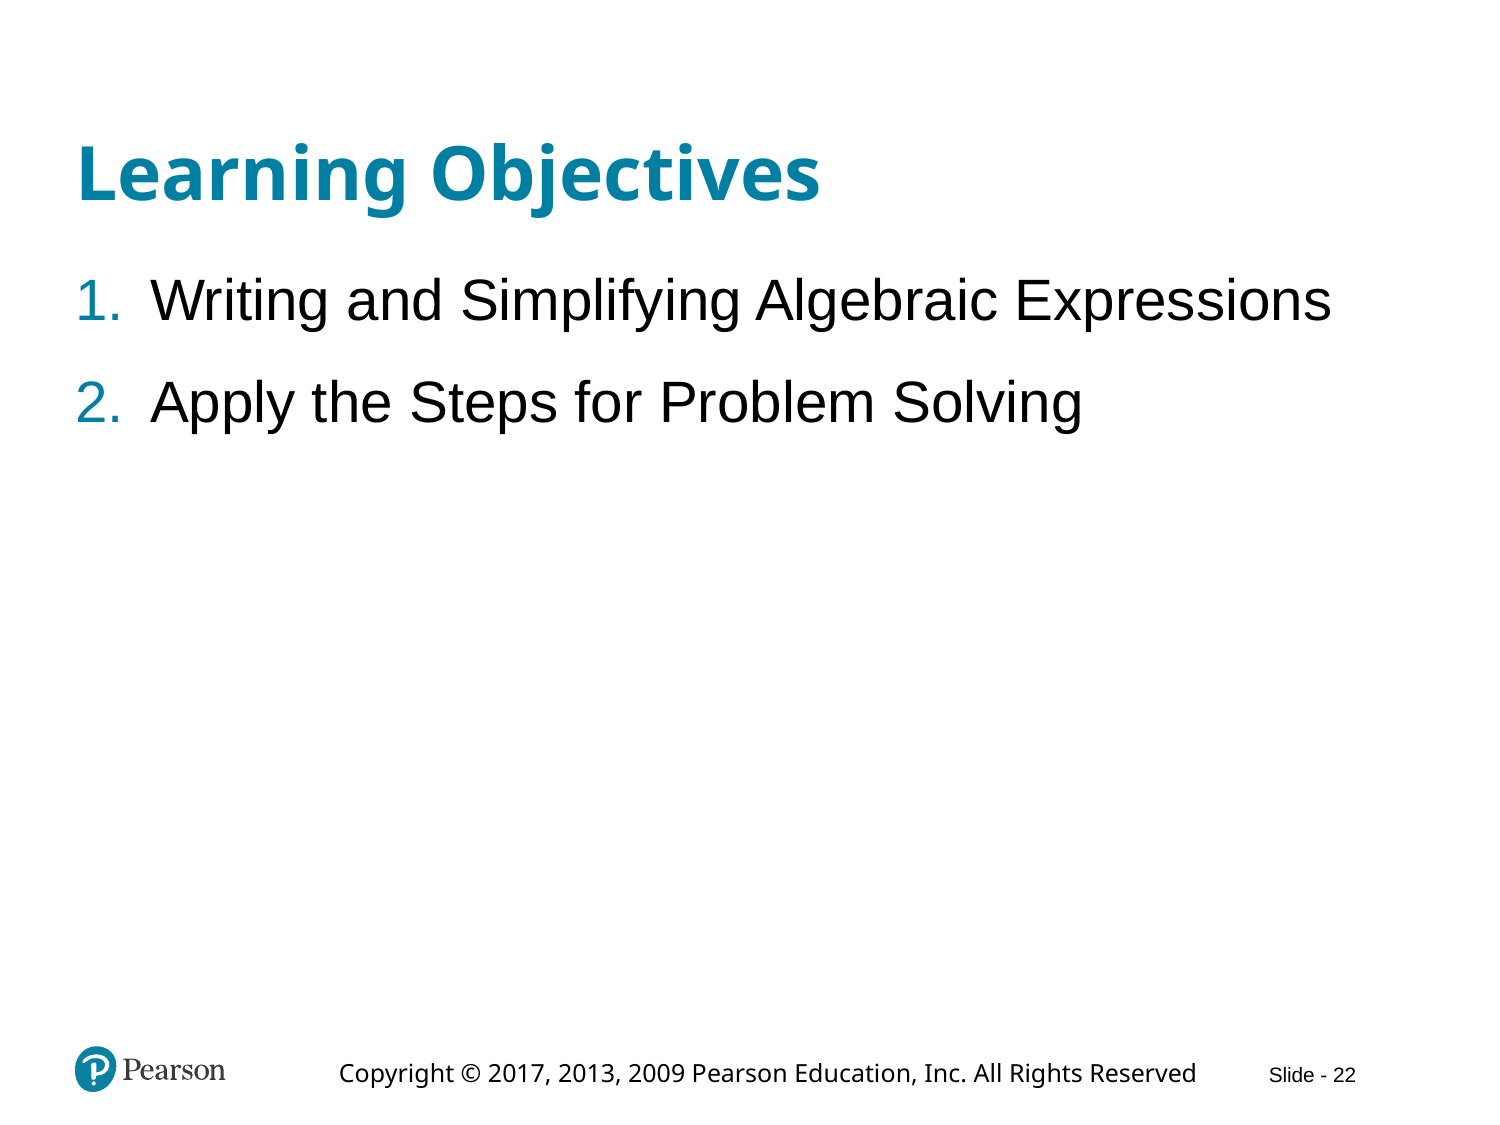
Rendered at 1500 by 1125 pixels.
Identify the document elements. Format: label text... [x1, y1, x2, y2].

title Learning Objectives [75, 35, 1425, 216]
list Writing and Simplifying Algebraic Expressions Apply the Steps for Problem Solving [75, 262, 1425, 475]
